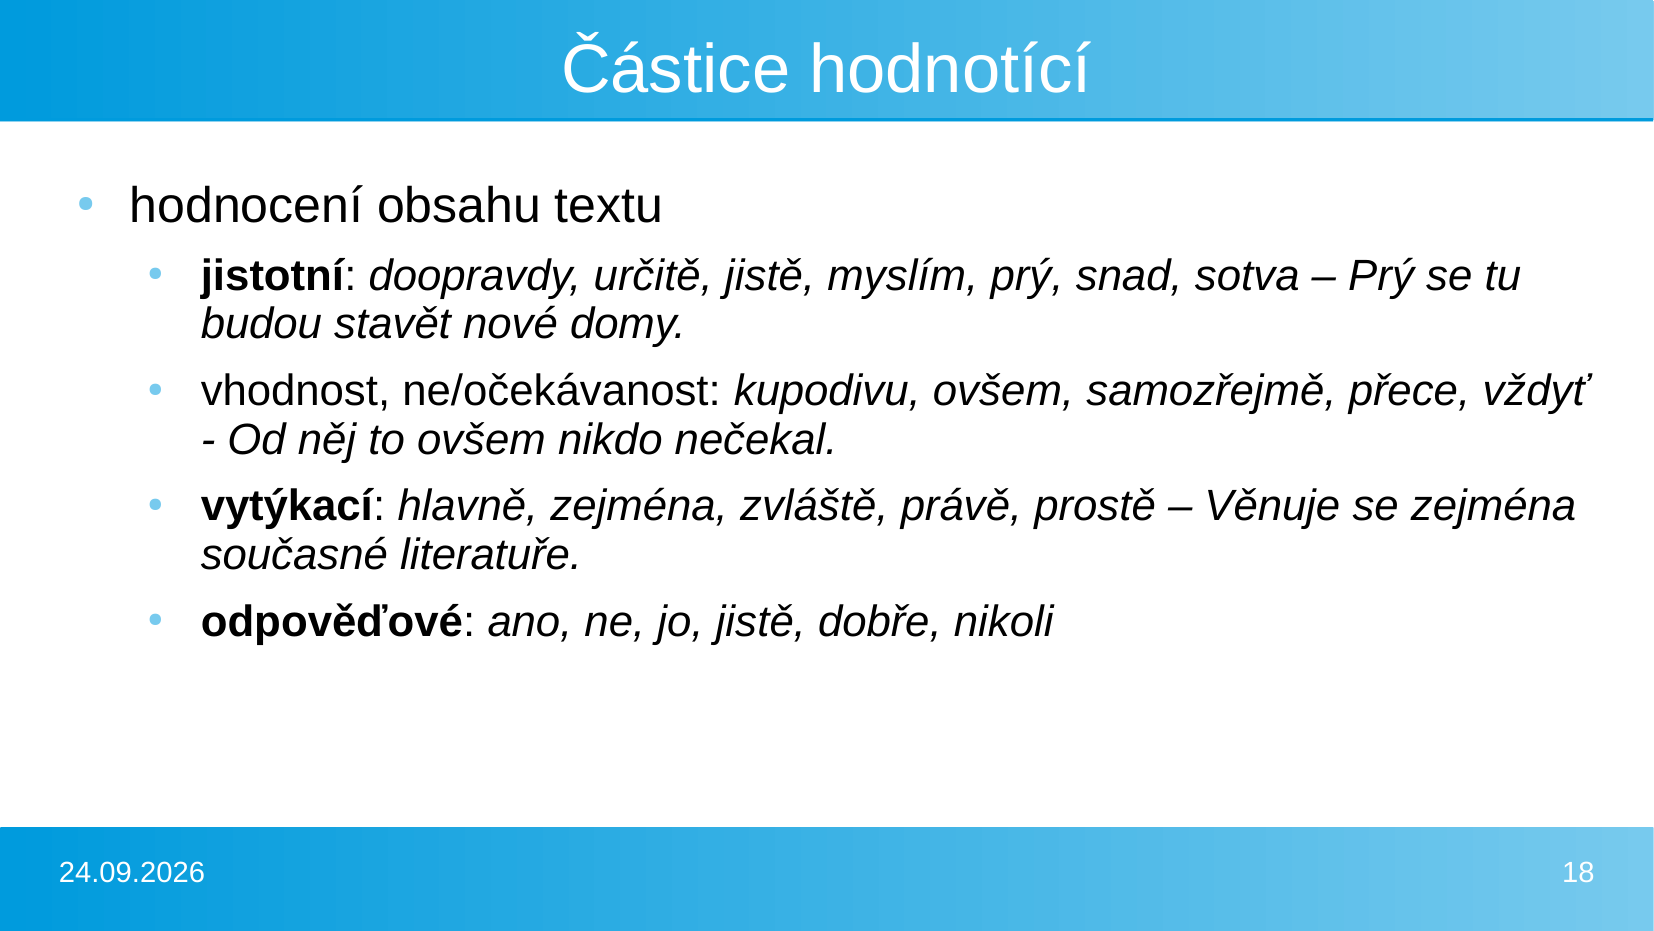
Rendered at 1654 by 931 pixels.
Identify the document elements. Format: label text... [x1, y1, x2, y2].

title Částice hodnotící [59, 29, 1595, 108]
list hodnocení obsahu textu jistotní: doopravdy, určitě, jistě, myslím, prý, snad, sotva – Prý se tu budou stavět nové domy. vhodnost, ne/očekávanost: kupodivu, ovšem, samozřejmě, přece, vždyť - Od něj to ovšem nikdo nečekal. vytýkací: hlavně, zejména, zvláště, právě, prostě – Věnuje se zejména současné literatuře. odpověďové: ano, ne, jo, jistě, dobře, nikoli [59, 177, 1595, 768]
